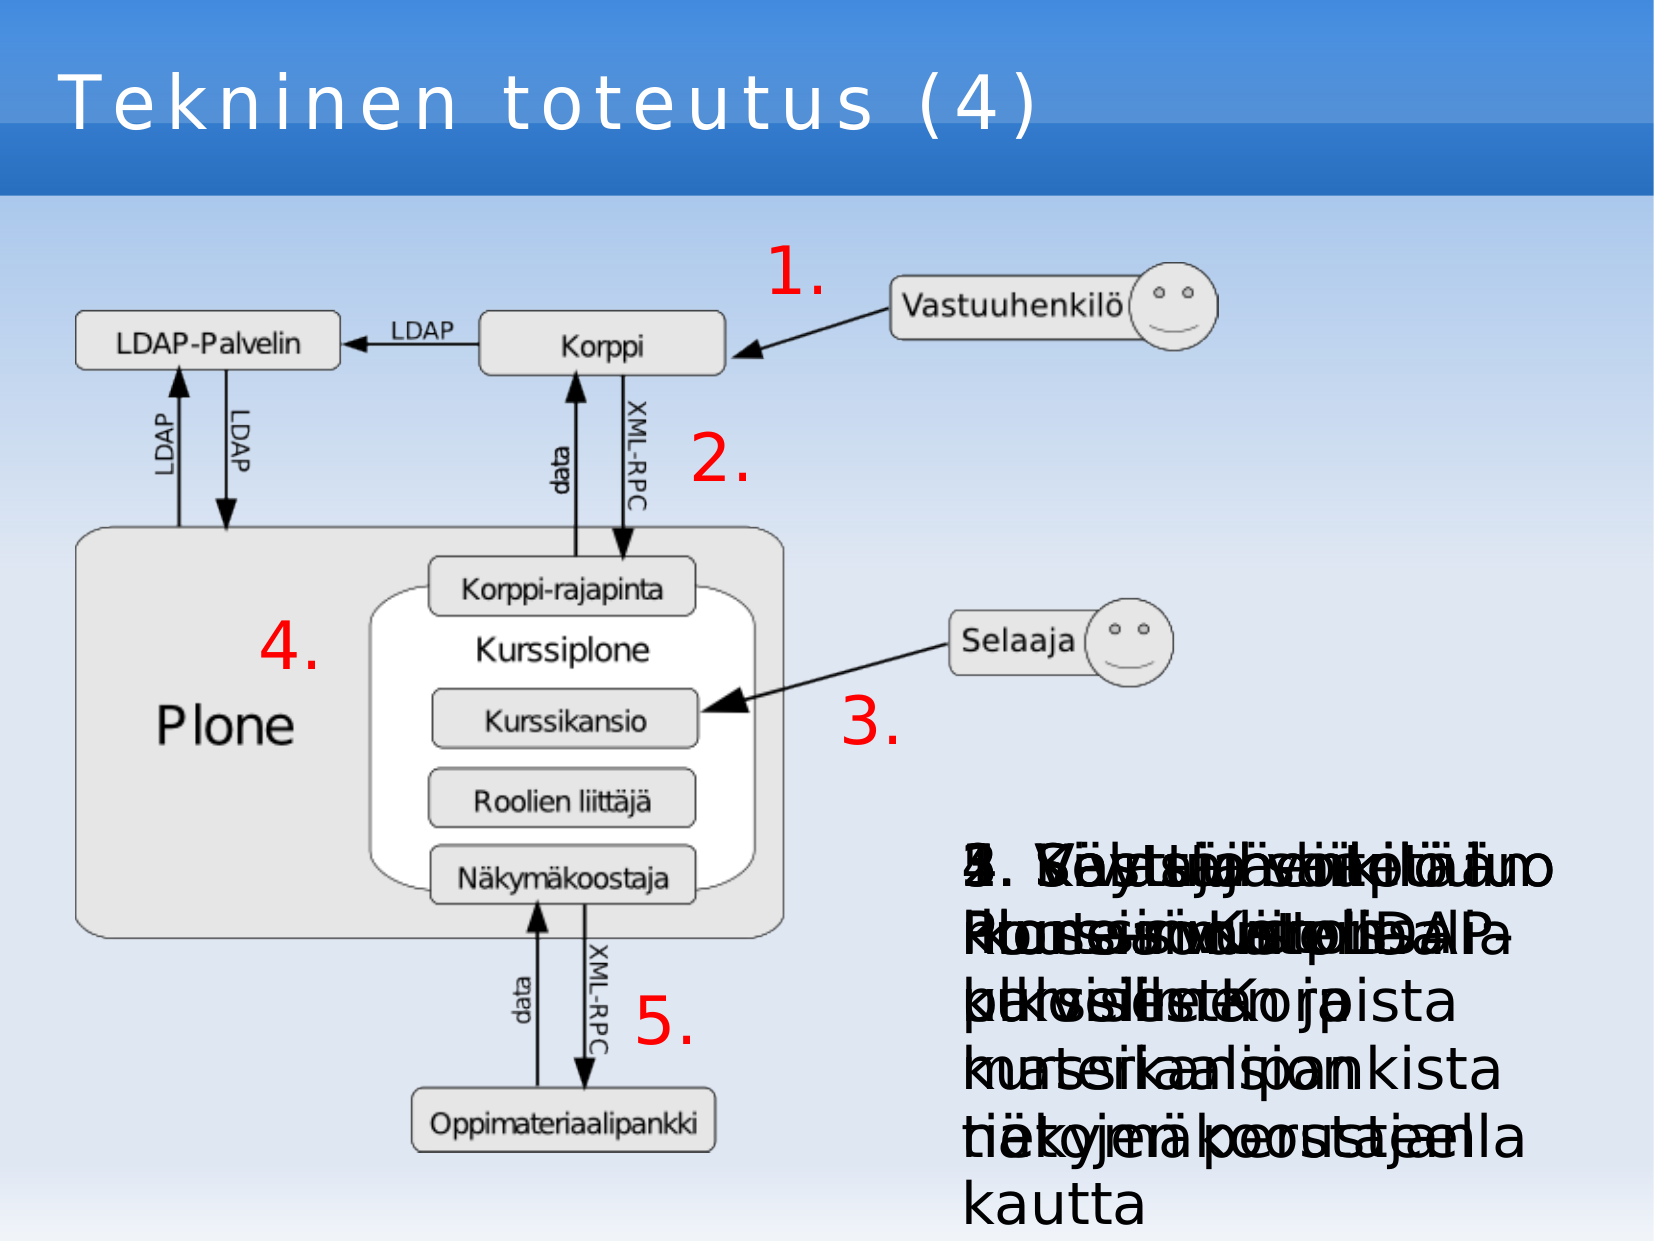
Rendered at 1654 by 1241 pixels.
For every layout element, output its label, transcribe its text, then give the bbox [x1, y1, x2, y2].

text_box 5. Sivusto voi noutaa materiaalia ulkoisesta materiaalipankista näkymäkoostajan kautta [946, 825, 1576, 1241]
text_box 5. [619, 975, 713, 1068]
title Tekninen toteutus (4) [59, 36, 1270, 171]
picture [0, 0, 1654, 1241]
text_box 4. [244, 600, 338, 693]
text_box 2. [675, 412, 769, 506]
text_box 1. [750, 225, 844, 318]
text_box 3. [825, 675, 919, 768]
